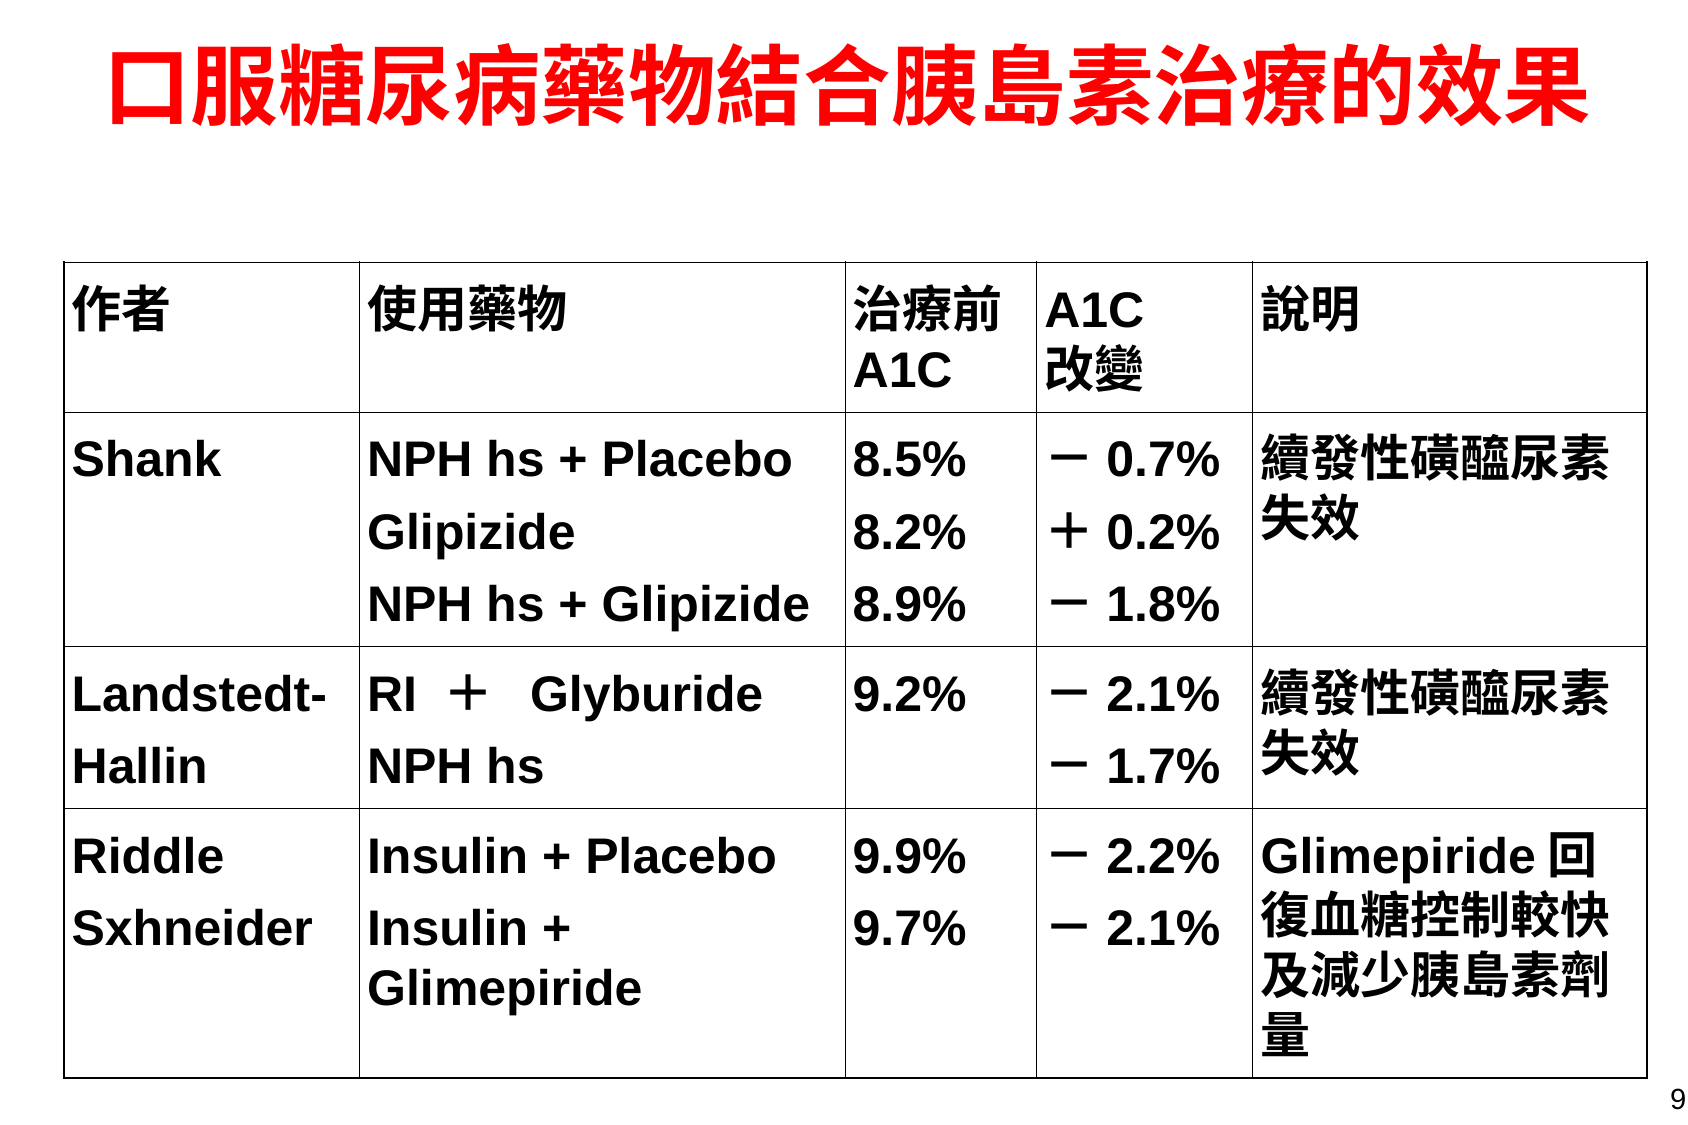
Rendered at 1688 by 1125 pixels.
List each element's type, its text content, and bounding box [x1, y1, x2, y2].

table_header 作者 [65, 263, 359, 412]
table_cell Shank [65, 413, 359, 646]
table_cell 續發性磺醯尿素失效 [1253, 413, 1646, 646]
table_header 治療前A1C [846, 263, 1036, 412]
table_cell 續發性磺醯尿素失效 [1253, 647, 1646, 808]
table_cell －2.1% －1.7% [1037, 647, 1252, 808]
table_cell －0.7% ＋0.2% －1.8% [1037, 413, 1252, 646]
table_cell 8.5% 8.2% 8.9% [846, 413, 1036, 646]
table_cell 9.9% 9.7% [846, 809, 1036, 1077]
table_cell Landstedt- Hallin [65, 647, 359, 808]
table_cell Insulin + Placebo Insulin + Glimepiride [360, 809, 845, 1077]
table_cell Riddle Sxhneider [65, 809, 359, 1077]
table_header A1C 改變 [1037, 263, 1252, 412]
table_cell Glimepiride回復血糖控制較快及減少胰島素劑量 [1253, 809, 1646, 1077]
title 口服糖尿病藥物結合胰島素治療的效果 [40, 42, 1654, 231]
table_cell NPH hs + Placebo Glipizide NPH hs + Glipizide [360, 413, 845, 646]
table_cell －2.2% －2.1% [1037, 809, 1252, 1077]
table_header 使用藥物 [360, 263, 845, 412]
table_cell RI ＋ Glyburide NPH hs [360, 647, 845, 808]
table_cell 9.2% [846, 647, 1036, 808]
table_header 說明 [1253, 263, 1646, 412]
